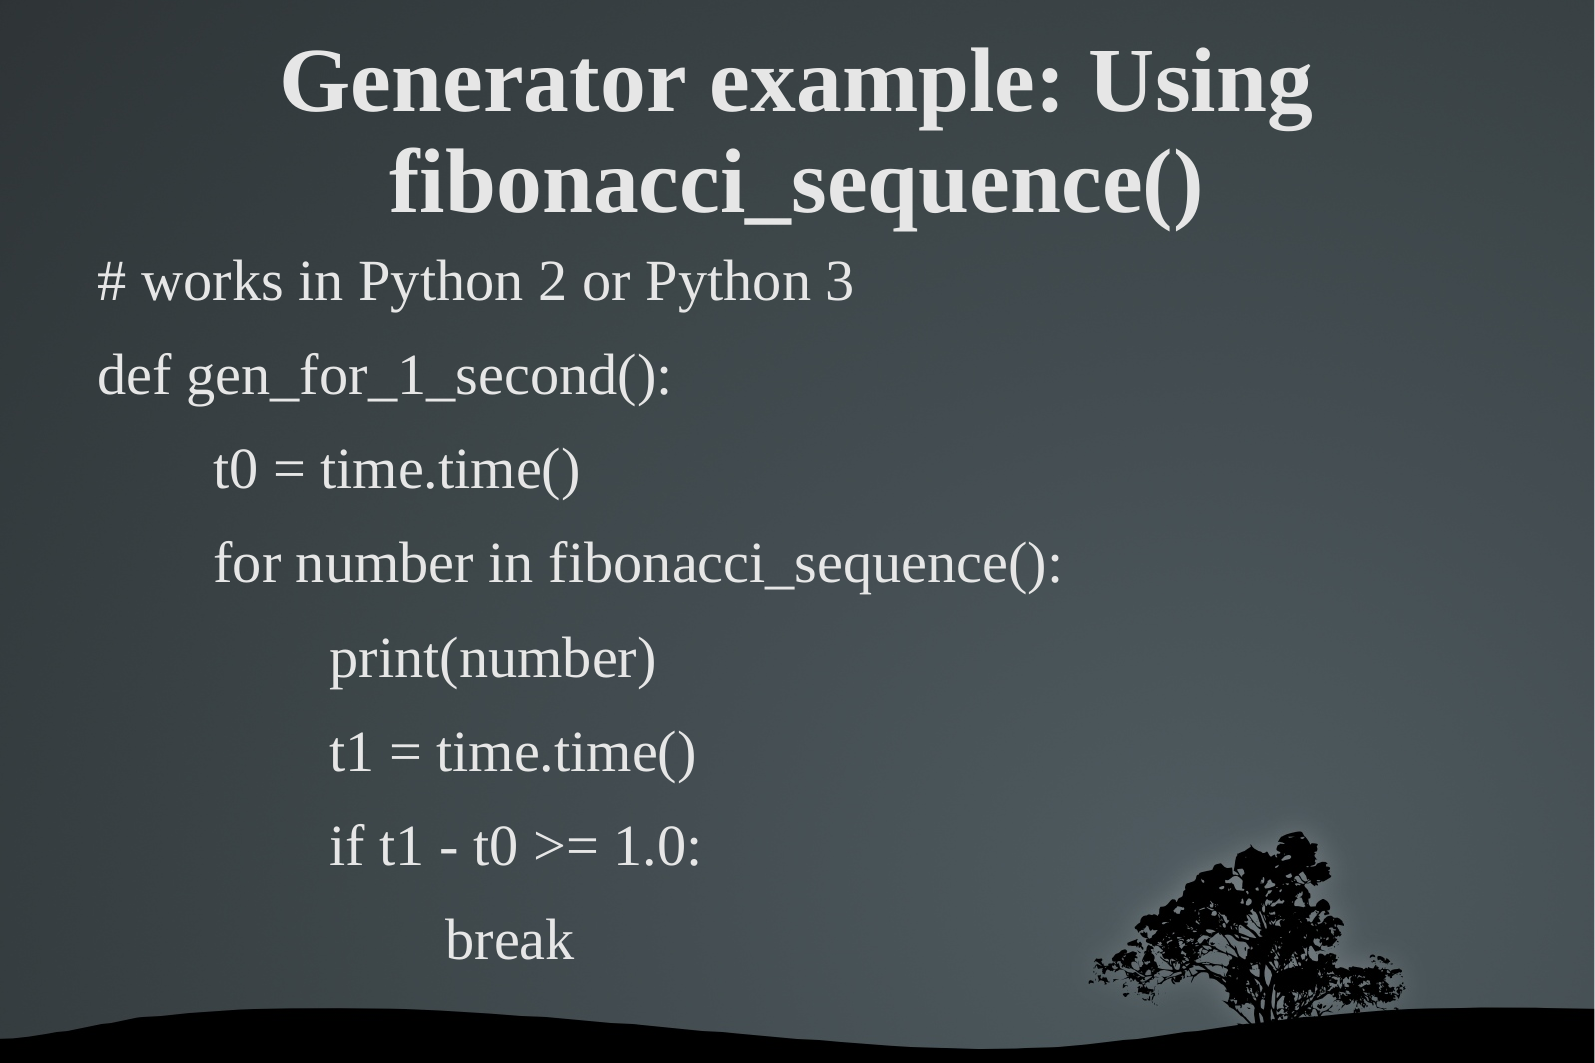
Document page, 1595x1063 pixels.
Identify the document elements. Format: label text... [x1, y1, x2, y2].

list # works in Python 2 or Python 3 def gen_for_1_second(): t0 = time.time() for number in fibonacci_sequence(): print(number) t1 = time.time() if t1 - t0 >= 1.0: break [79, 248, 1515, 1020]
title Generator example: Using fibonacci_sequence() [79, 11, 1515, 248]
picture [0, 0, 1595, 1063]
